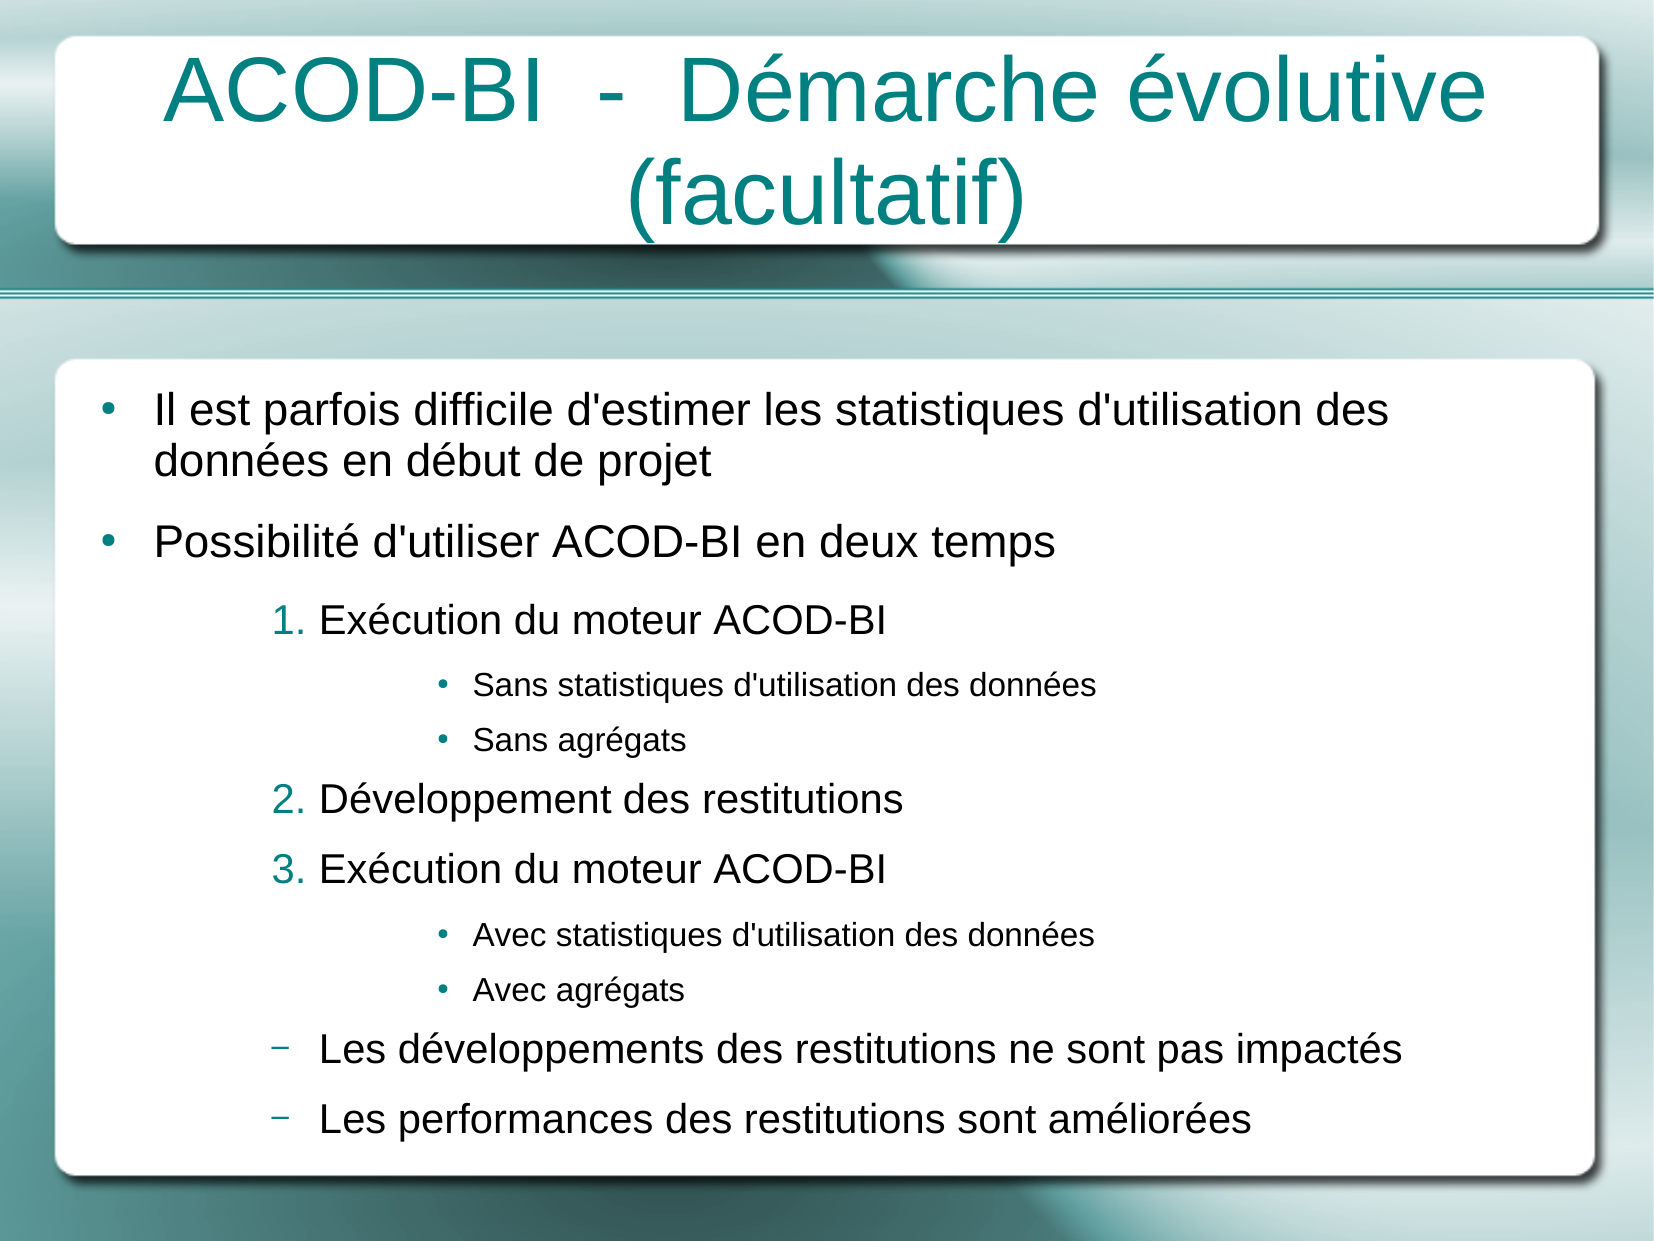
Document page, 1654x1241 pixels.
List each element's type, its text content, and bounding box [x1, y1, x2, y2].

picture [0, 0, 1654, 1241]
list Il est parfois difficile d'estimer les statistiques d'utilisation des données en début de projet Possibilité d'utiliser ACOD-BI en deux temps Exécution du moteur ACOD-BI Sans statistiques d'utilisation des données Sans agrégats Développement des restitutions Exécution du moteur ACOD-BI Avec statistiques d'utilisation des données Avec agrégats Les développements des restitutions ne sont pas impactés Les performances des restitutions sont améliorées [82, 383, 1571, 1145]
title ACOD-BI - Démarche évolutive (facultatif) [59, 37, 1595, 245]
